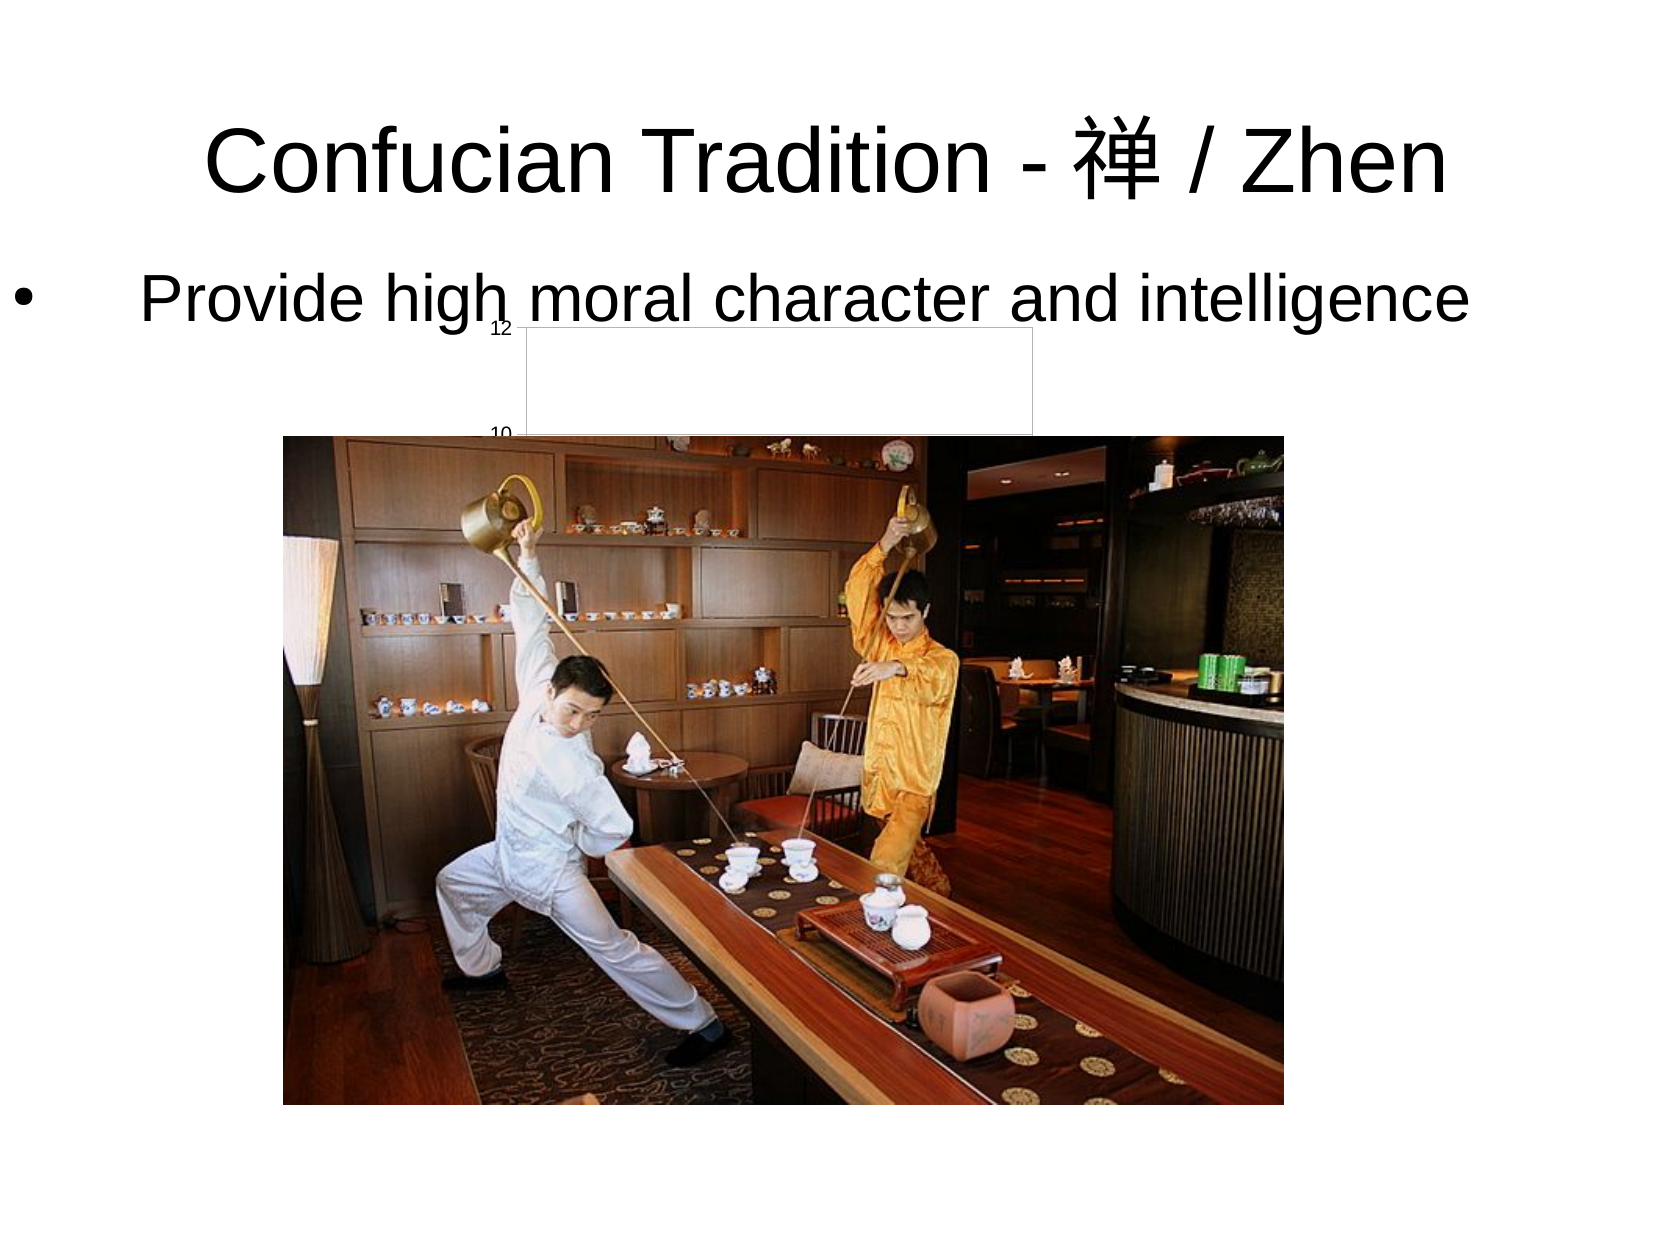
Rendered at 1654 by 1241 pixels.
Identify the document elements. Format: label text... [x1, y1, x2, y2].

chart [475, 426, 1178, 436]
title Confucian Tradition -禅/ Zhen [82, 49, 1571, 257]
text_box Provide high moral character and intelligence [11, 260, 1577, 426]
picture [283, 436, 1284, 1105]
